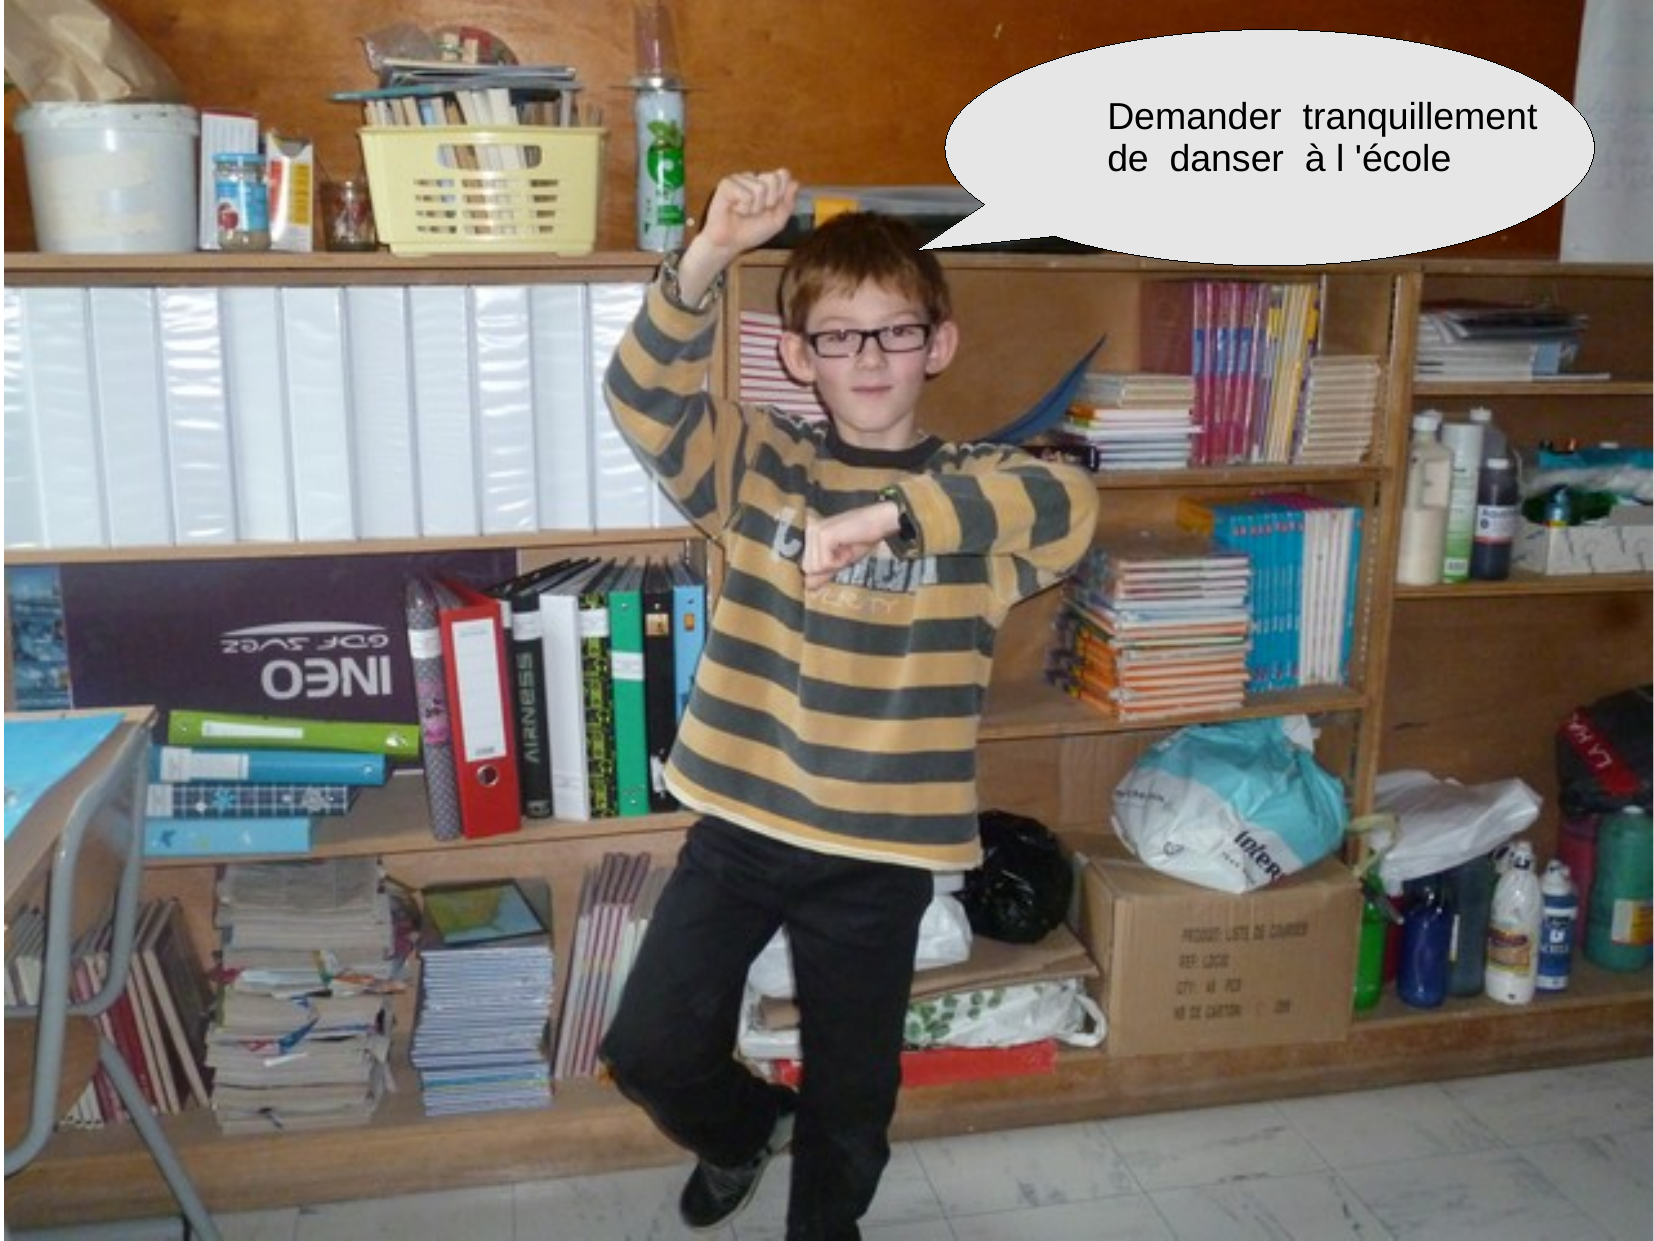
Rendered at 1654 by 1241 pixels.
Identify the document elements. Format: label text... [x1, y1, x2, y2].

text_box [915, 29, 1595, 266]
picture [4, 0, 1654, 1241]
text_box Demander tranquillement de danser à l 'école [1092, 88, 1574, 188]
